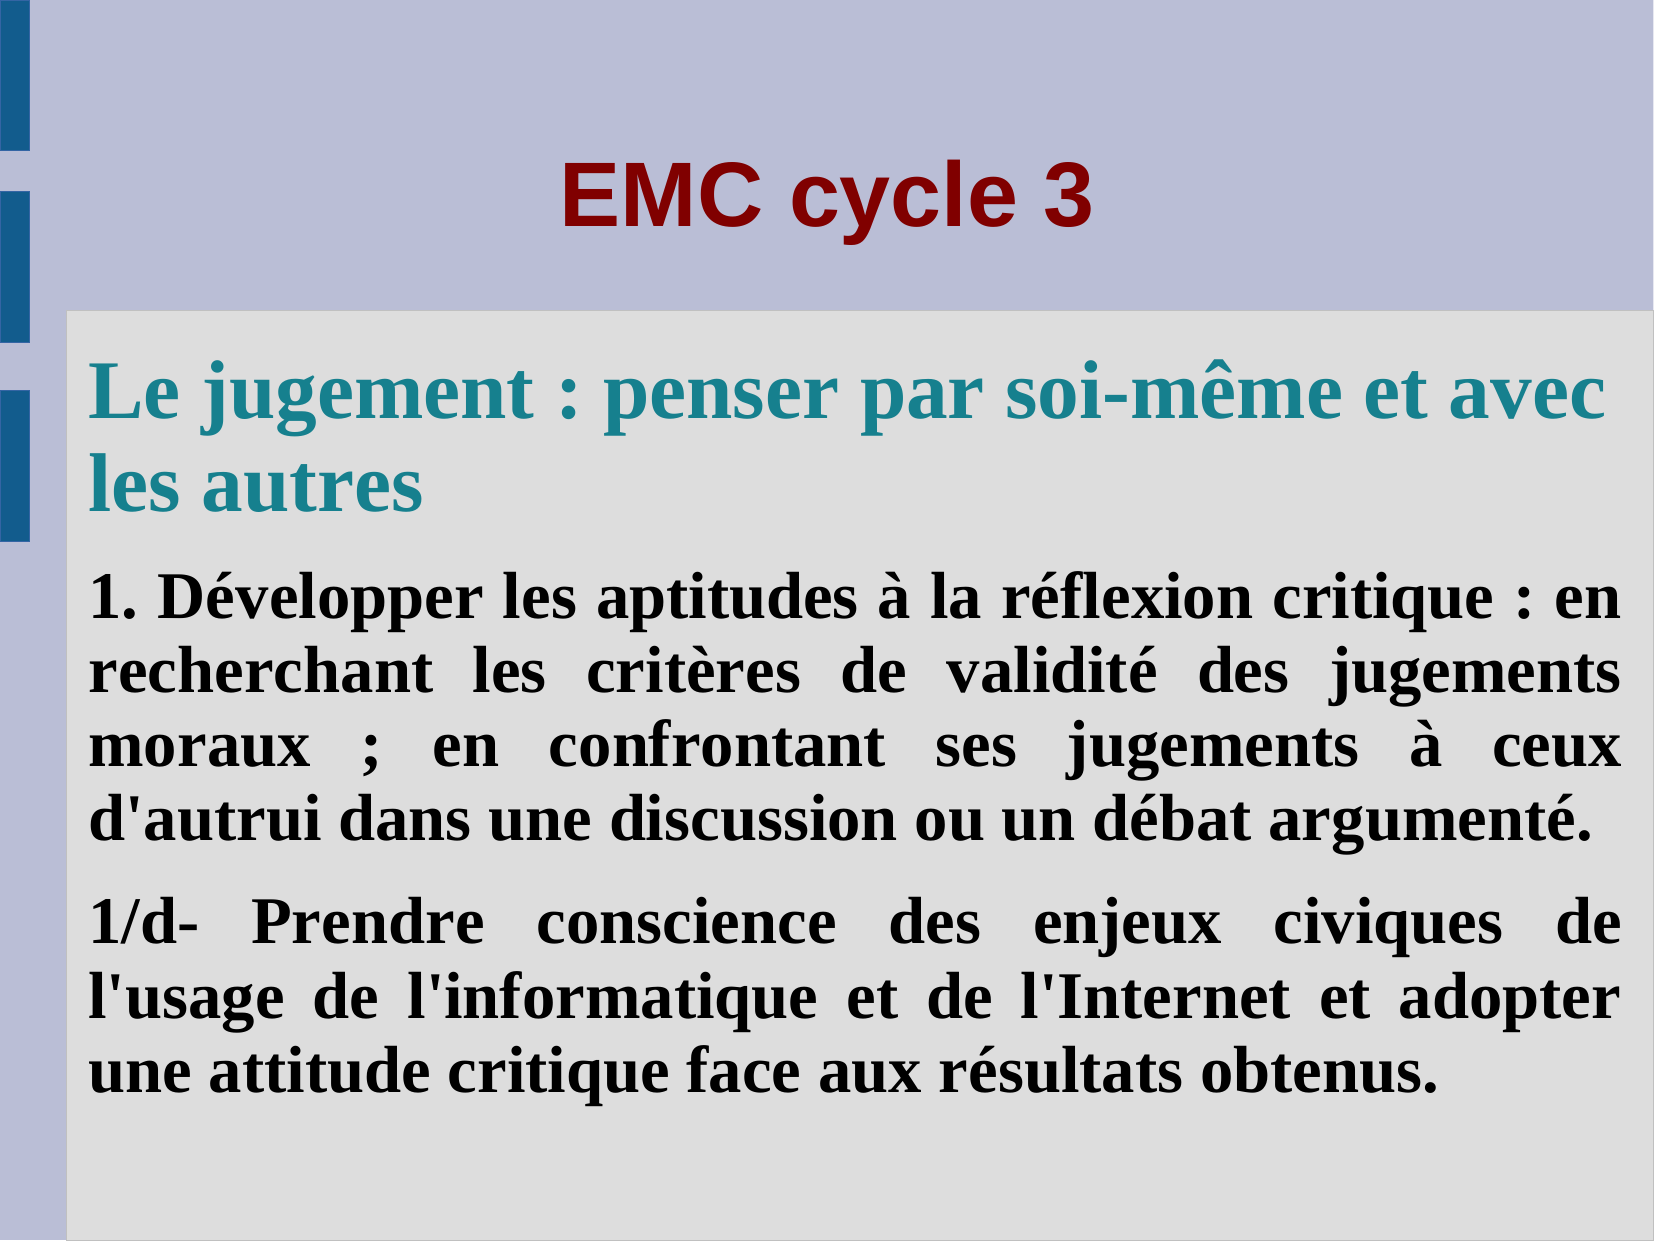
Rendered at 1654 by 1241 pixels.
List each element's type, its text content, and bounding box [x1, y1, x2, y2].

title EMC cycle 3 [121, 91, 1534, 299]
list Le jugement : penser par soi-même et avec les autres 1. Développer les aptitudes à la réflexion critique : en recherchant les critères de validité des jugements moraux ; en confrontant ses jugements à ceux d'autrui dans une discussion ou un débat argumenté. 1/d- Prendre conscience des enjeux civiques de l'usage de l'informatique et de l'Internet et adopter une attitude critique face aux résultats obtenus. [88, 344, 1625, 1211]
